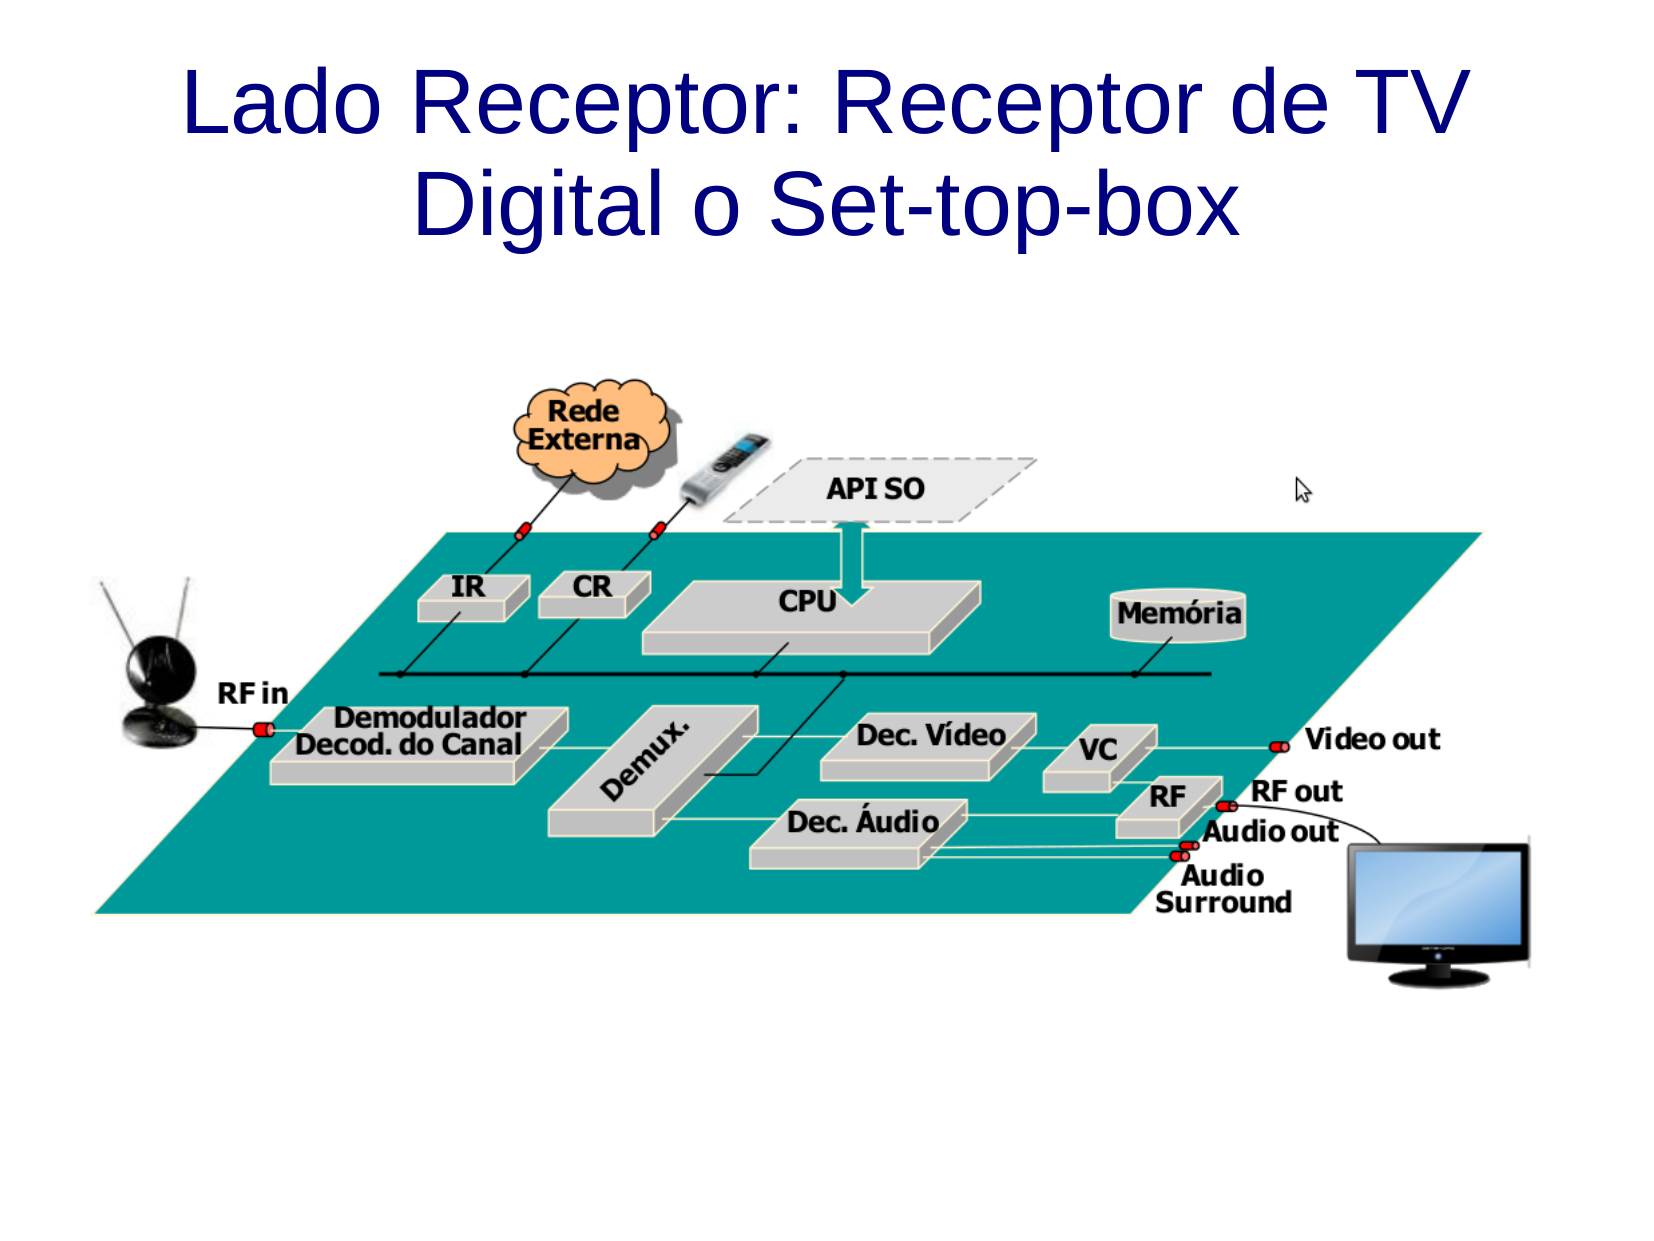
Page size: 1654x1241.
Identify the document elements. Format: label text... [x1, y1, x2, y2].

title Lado Receptor: Receptor de TV Digital o Set-top-box [82, 49, 1571, 257]
picture [82, 360, 1538, 1017]
